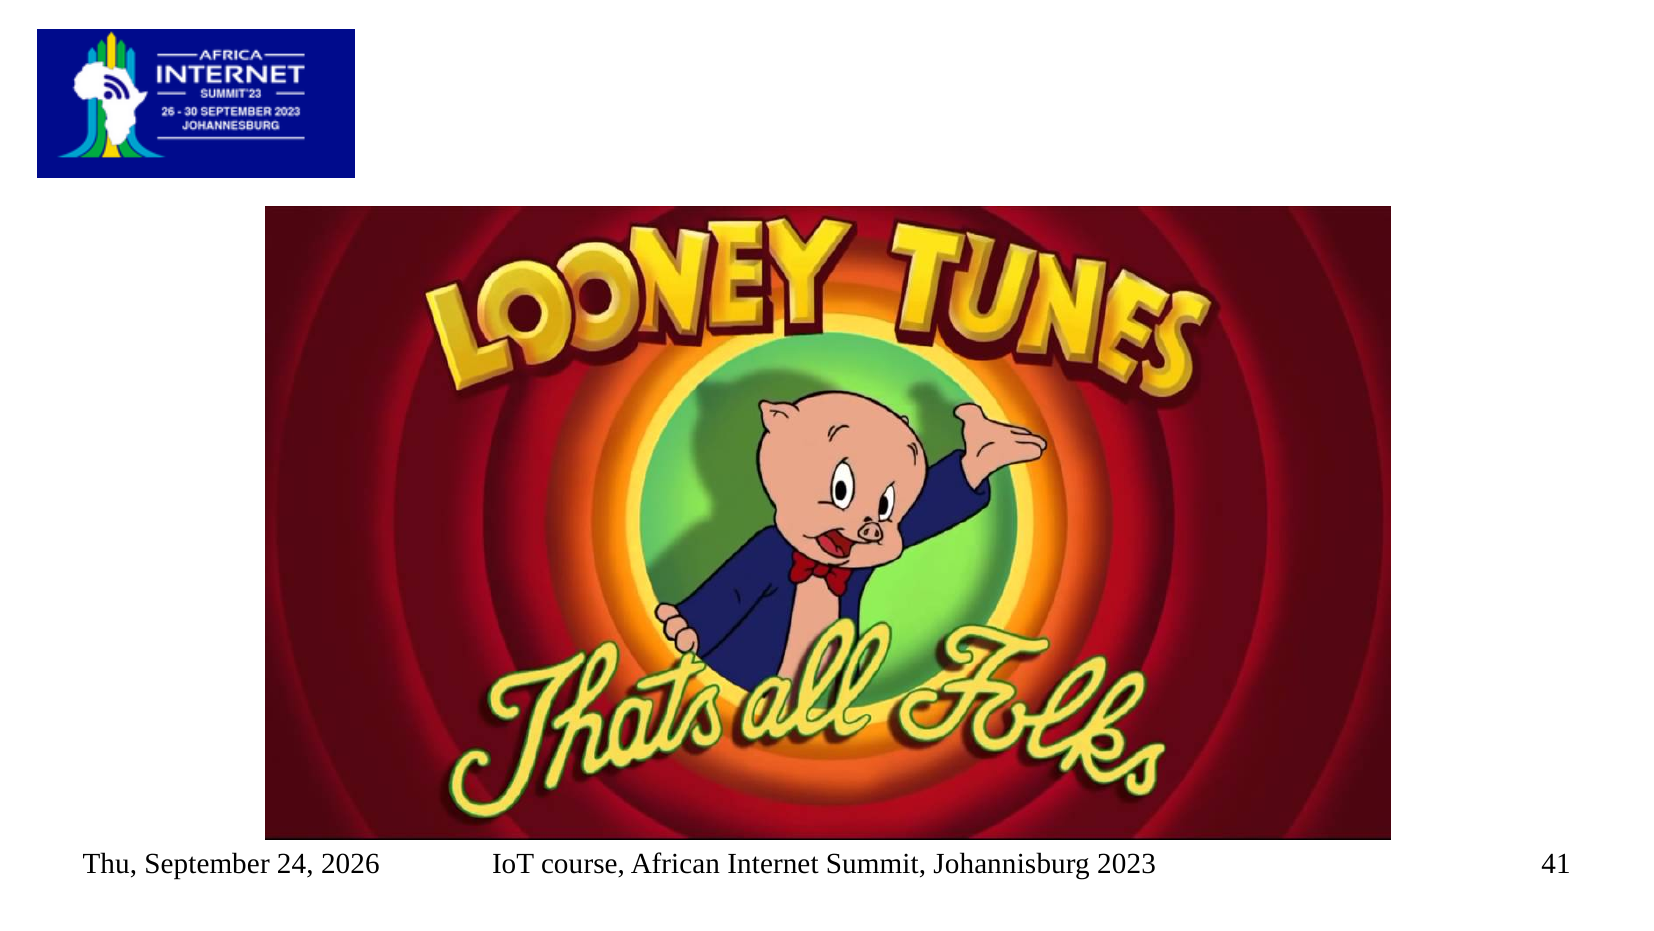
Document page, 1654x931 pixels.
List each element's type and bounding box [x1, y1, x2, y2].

picture [37, 29, 355, 178]
picture [265, 206, 1391, 840]
